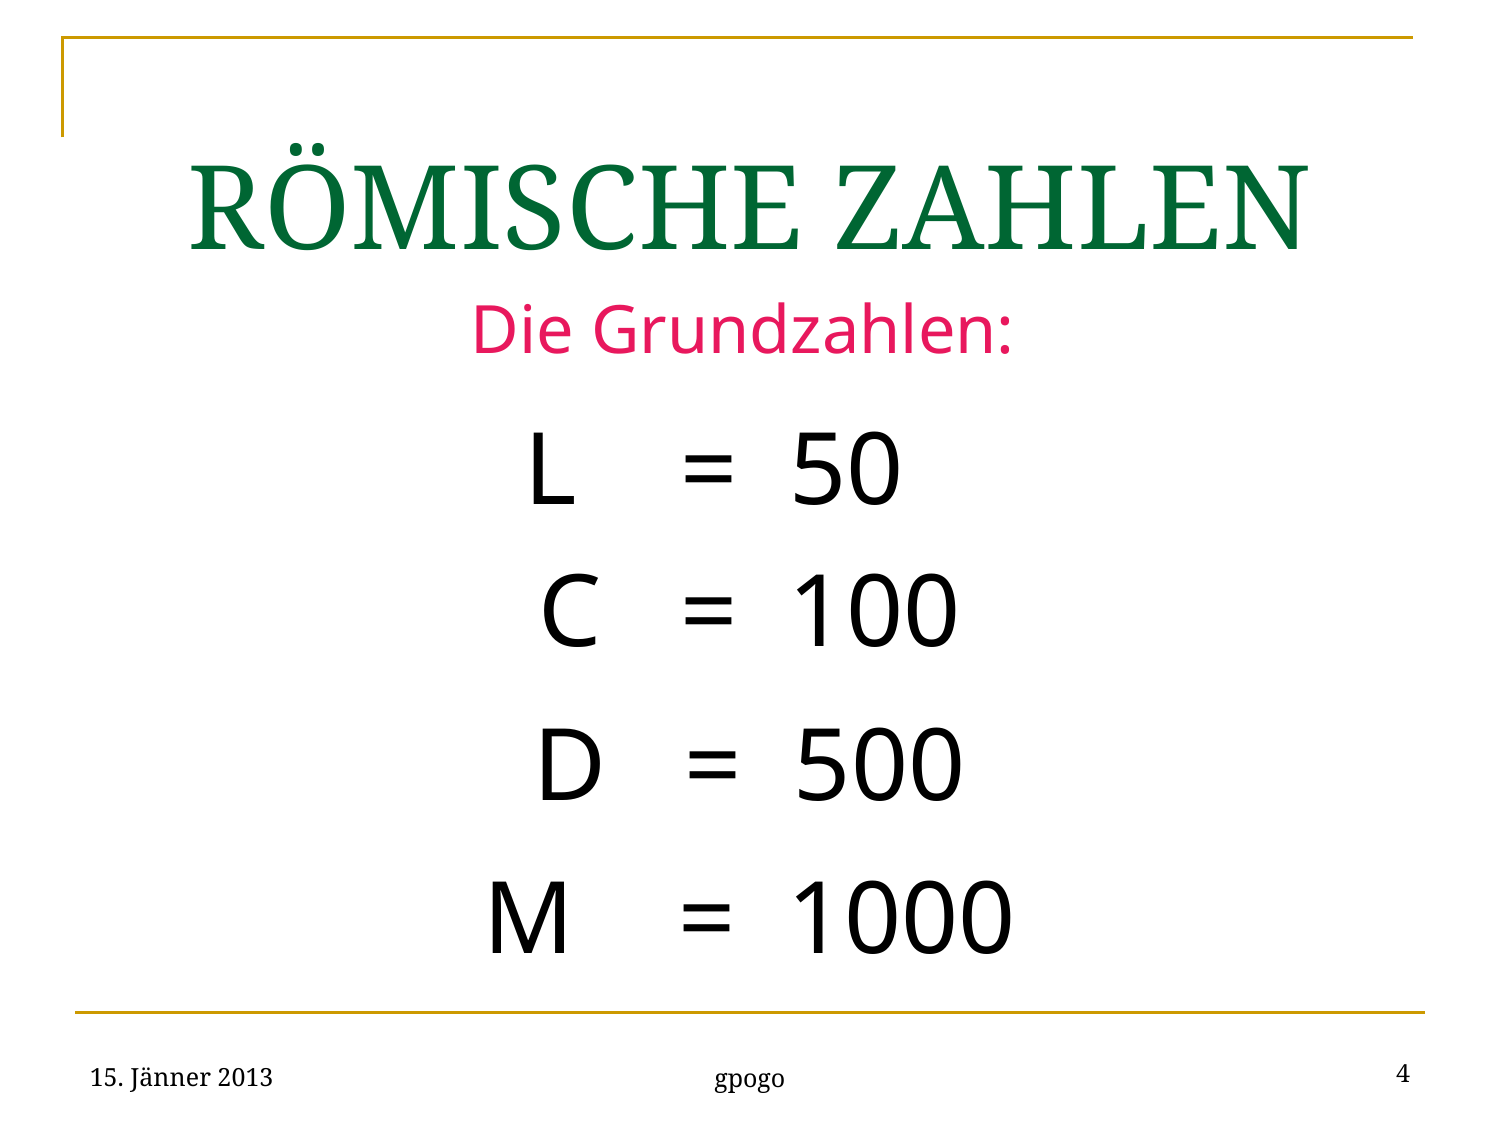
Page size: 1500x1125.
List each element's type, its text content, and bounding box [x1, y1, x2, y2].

text_box Die Grundzahlen: [430, 278, 1056, 375]
text_box M = 1000 [206, 846, 1294, 982]
text_box C = 100 [206, 538, 1294, 675]
title RÖMISCHE ZAHLEN [141, 82, 1359, 279]
text_box D = 500 [206, 692, 1294, 828]
text_box 15. Jänner 2013 [74, 1024, 426, 1100]
text_box <Nummer> [1074, 1024, 1426, 1100]
text_box L = 50 [171, 397, 1259, 533]
text_box gpogo [512, 1025, 988, 1101]
